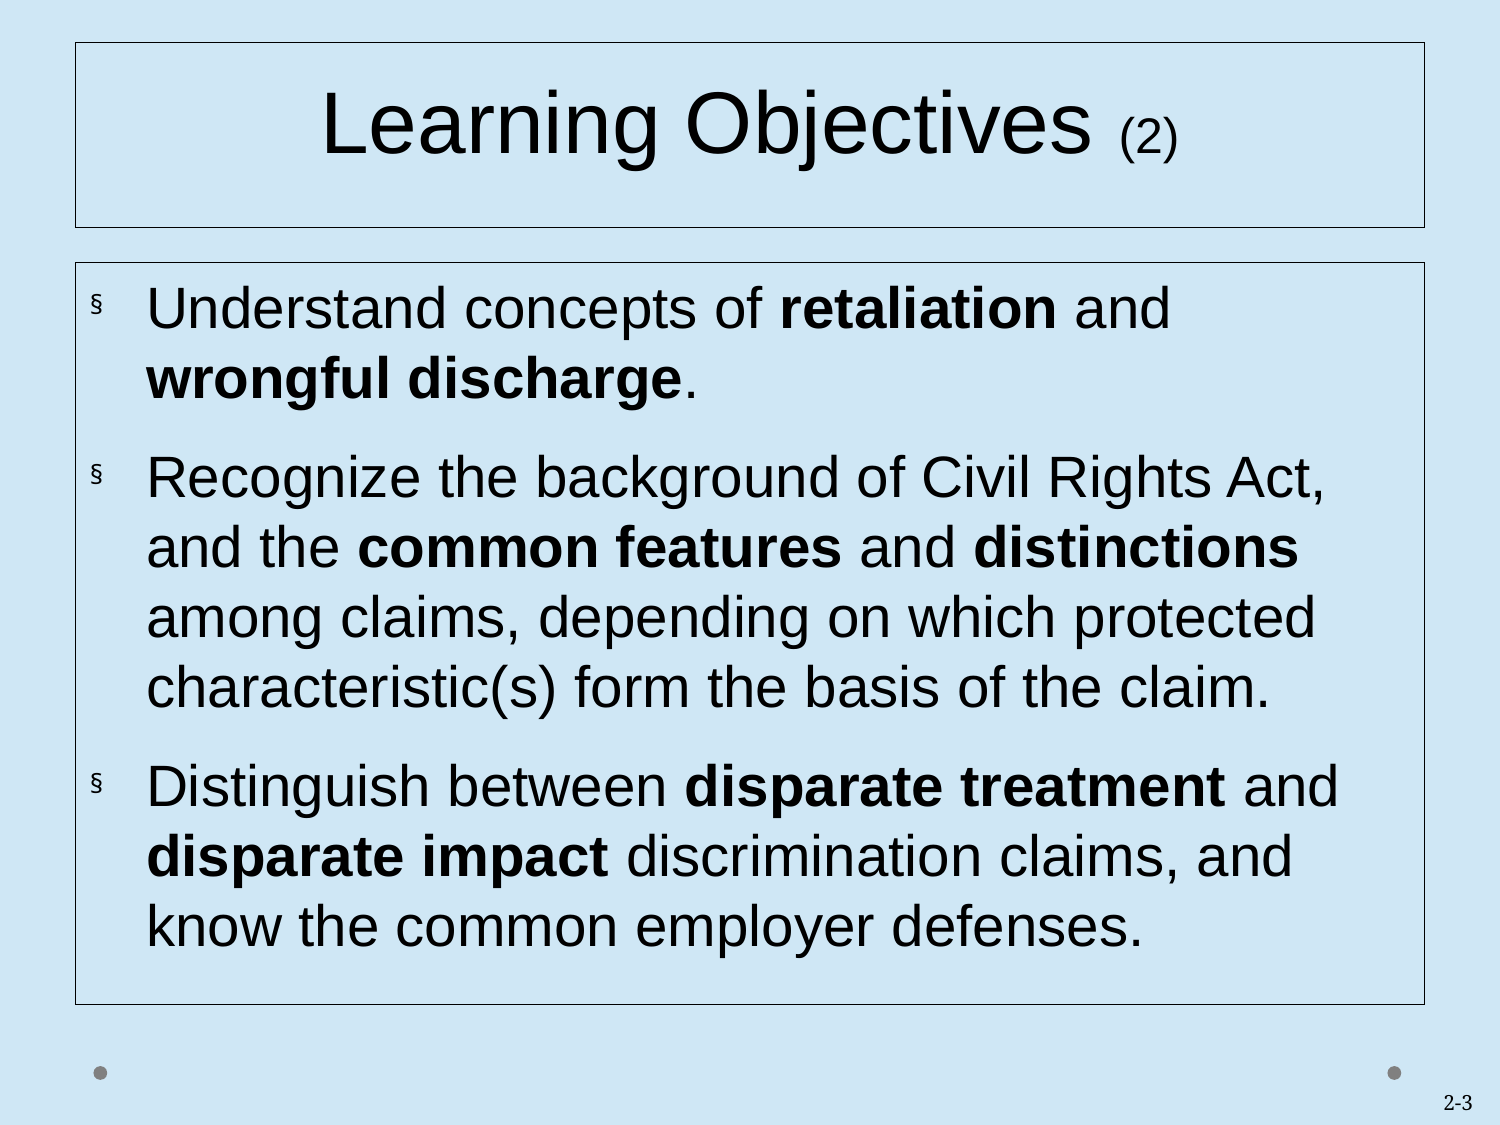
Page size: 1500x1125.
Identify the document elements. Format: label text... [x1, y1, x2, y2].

list Understand concepts of retaliation and wrongful discharge. Recognize the background of Civil Rights Act, and the common features and distinctions among claims, depending on which protected characteristic(s) form the basis of the claim. Distinguish between disparate treatment and disparate impact discrimination claims, and know the common employer defenses. [75, 262, 1425, 1005]
title Learning Objectives (2) [75, 42, 1425, 228]
